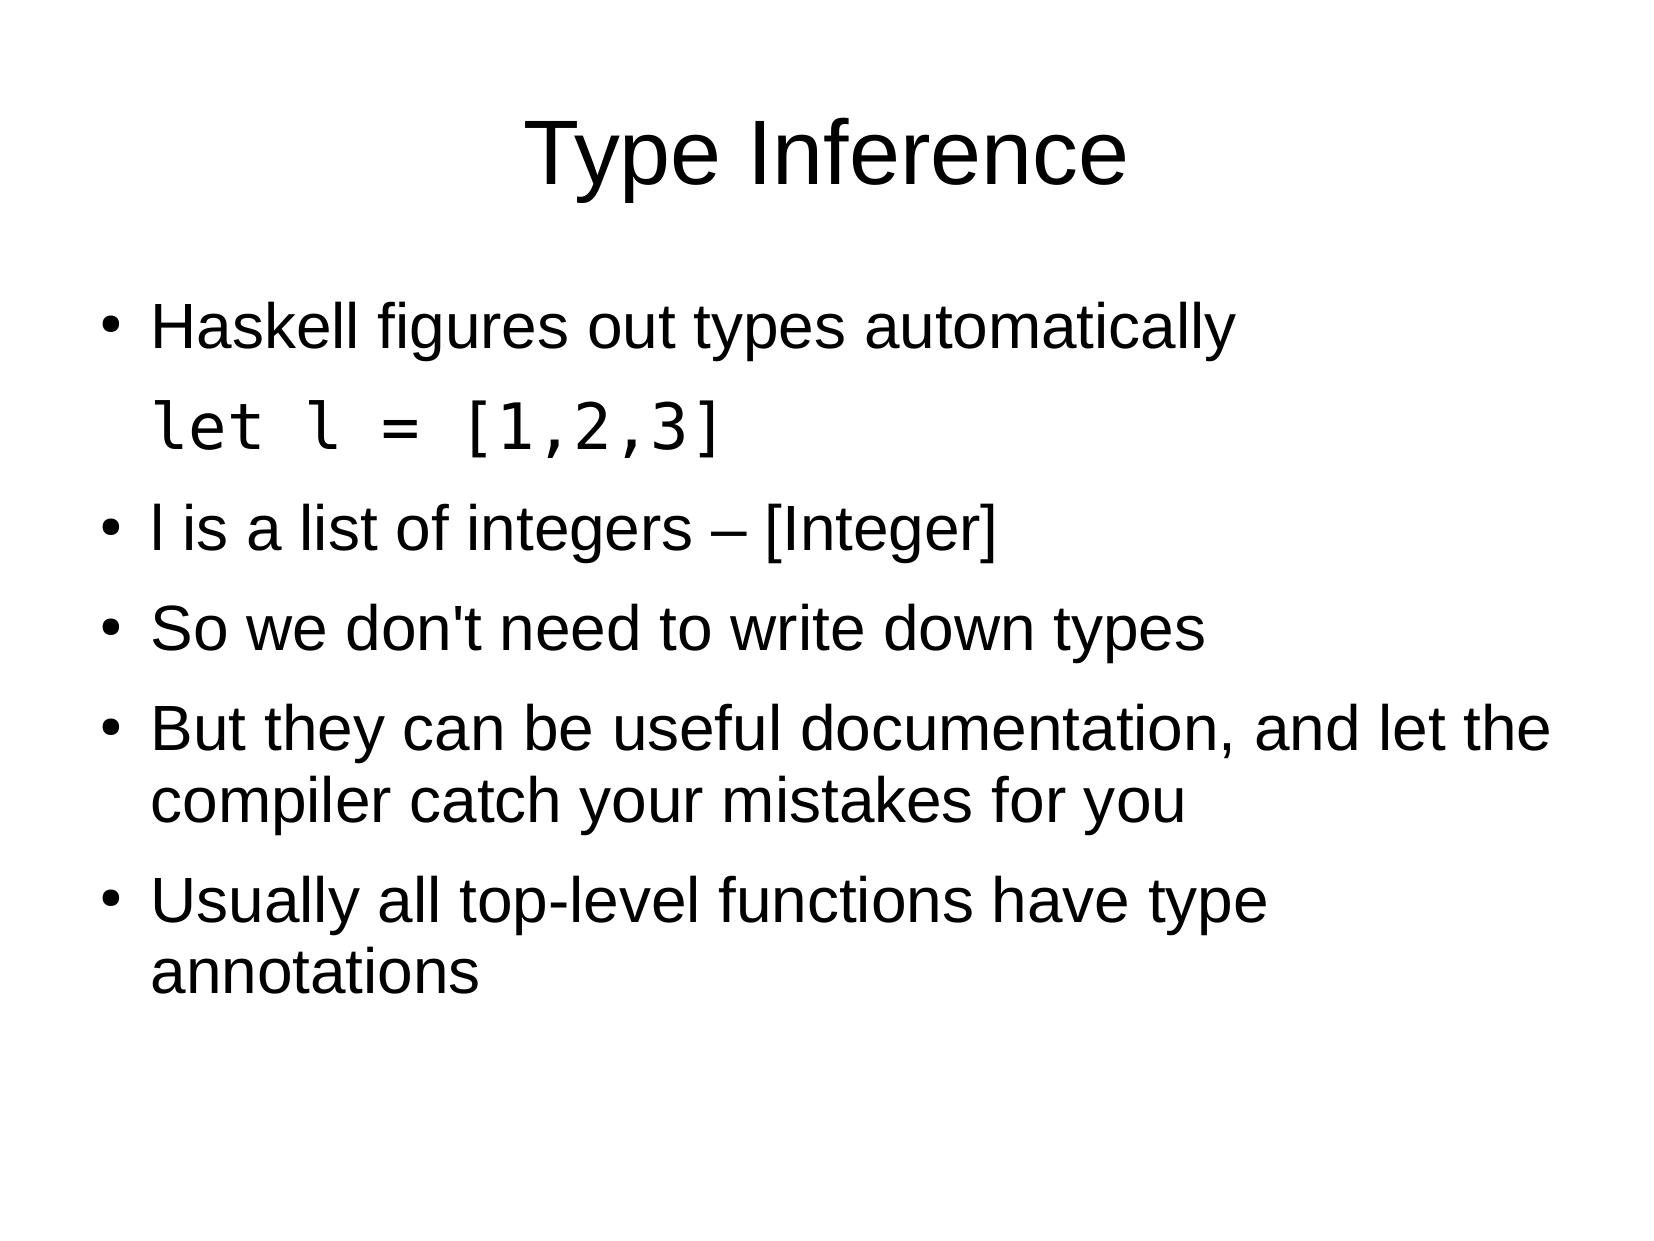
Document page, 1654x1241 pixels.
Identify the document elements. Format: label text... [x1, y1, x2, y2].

title Type Inference [82, 49, 1571, 257]
list Haskell figures out types automatically let l = [1,2,3] l is a list of integers – [Integer] So we don't need to write down types But they can be useful documentation, and let the compiler catch your mistakes for you Usually all top-level functions have type annotations [82, 290, 1571, 1010]
